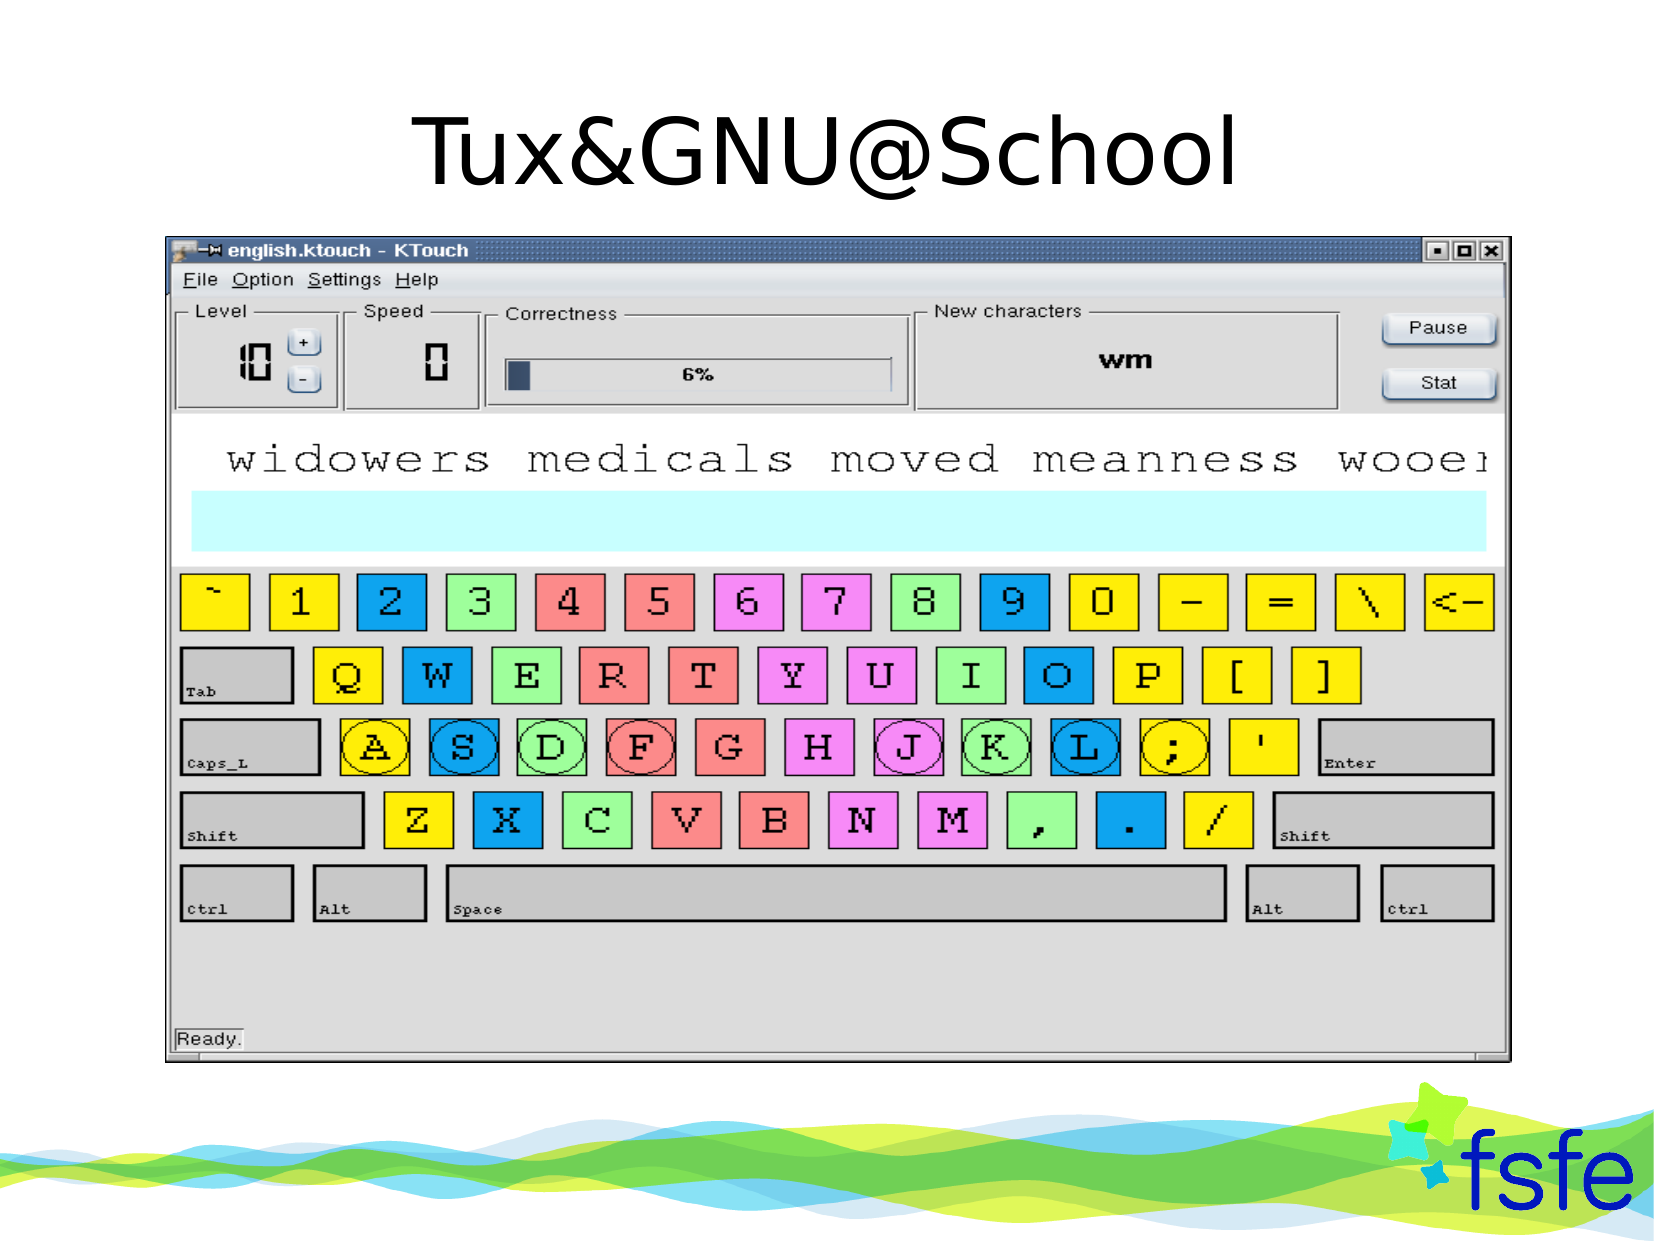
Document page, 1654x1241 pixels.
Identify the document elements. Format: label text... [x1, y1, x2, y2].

picture [165, 236, 1512, 1063]
title Tux&GNU@School [82, 49, 1571, 257]
picture [0, 1081, 1654, 1241]
